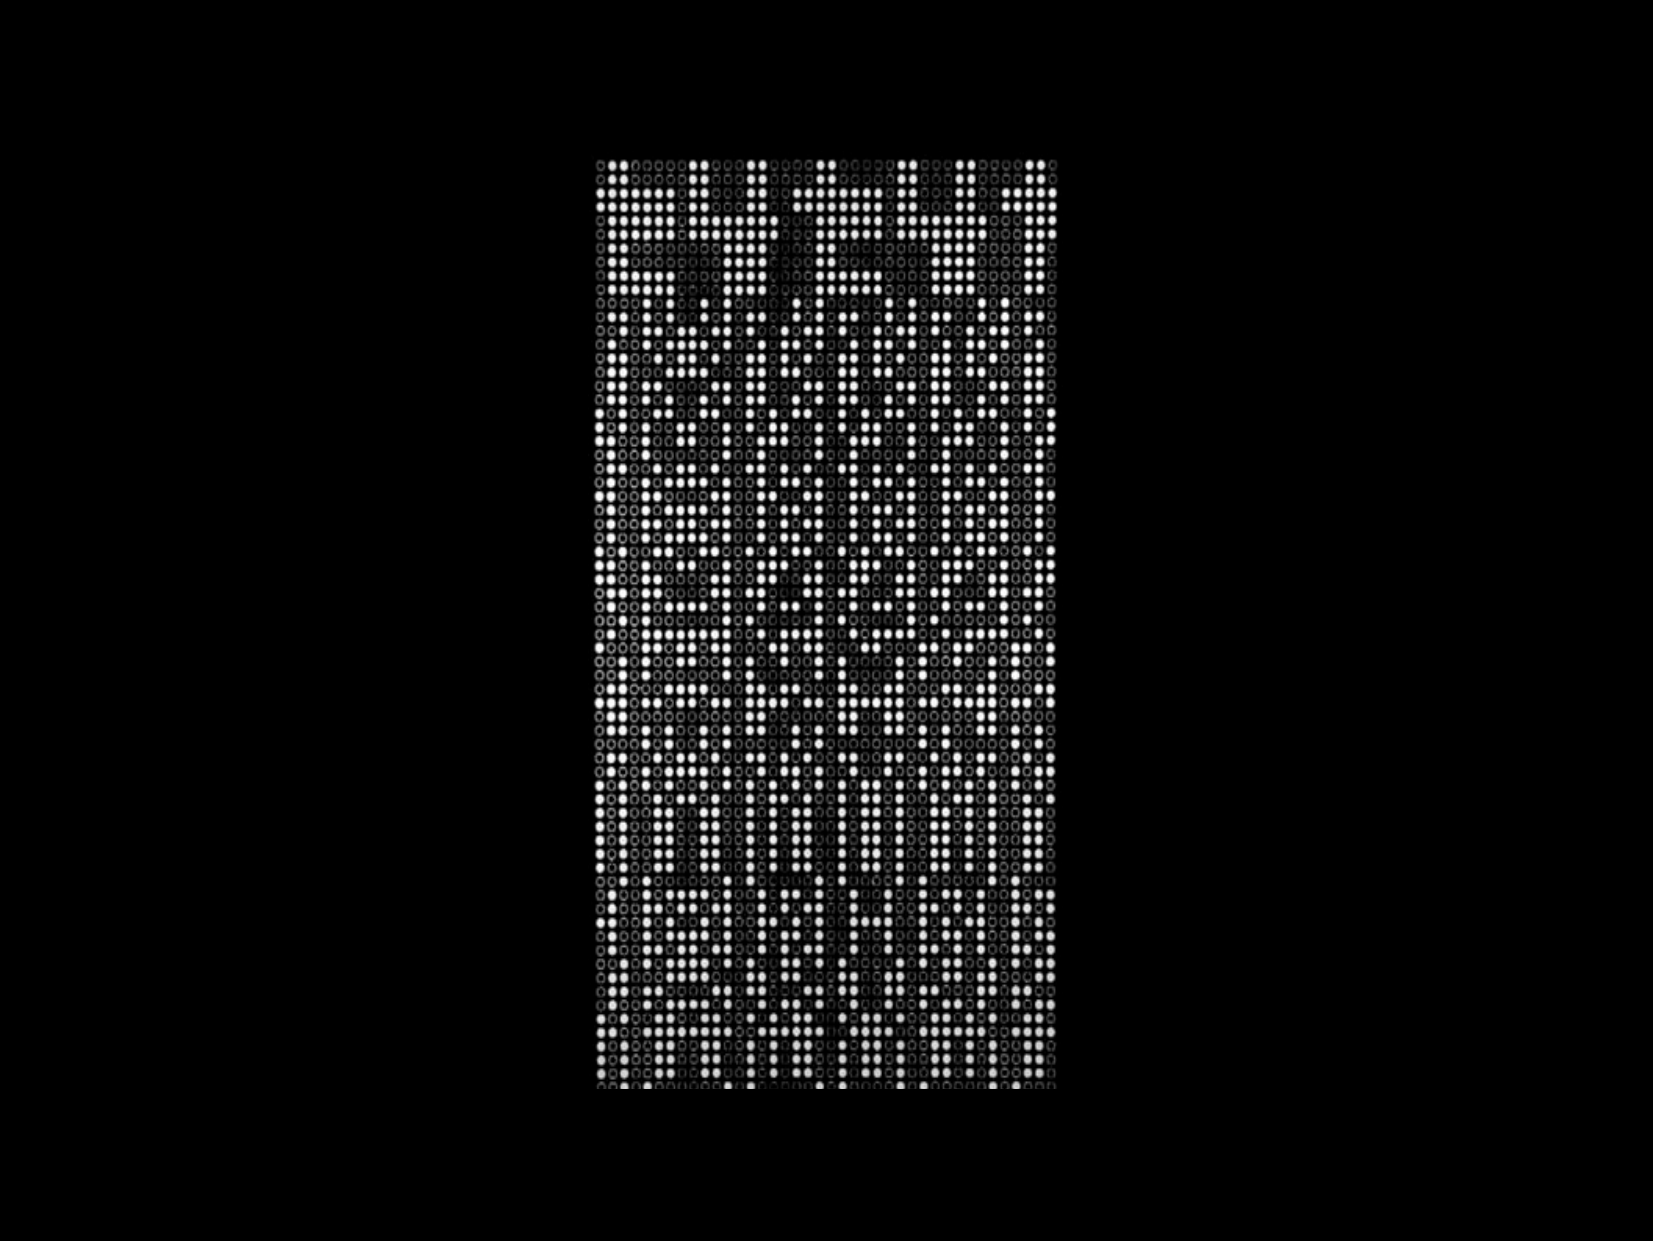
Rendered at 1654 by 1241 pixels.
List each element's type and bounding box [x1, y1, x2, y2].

picture [588, 151, 1065, 1089]
